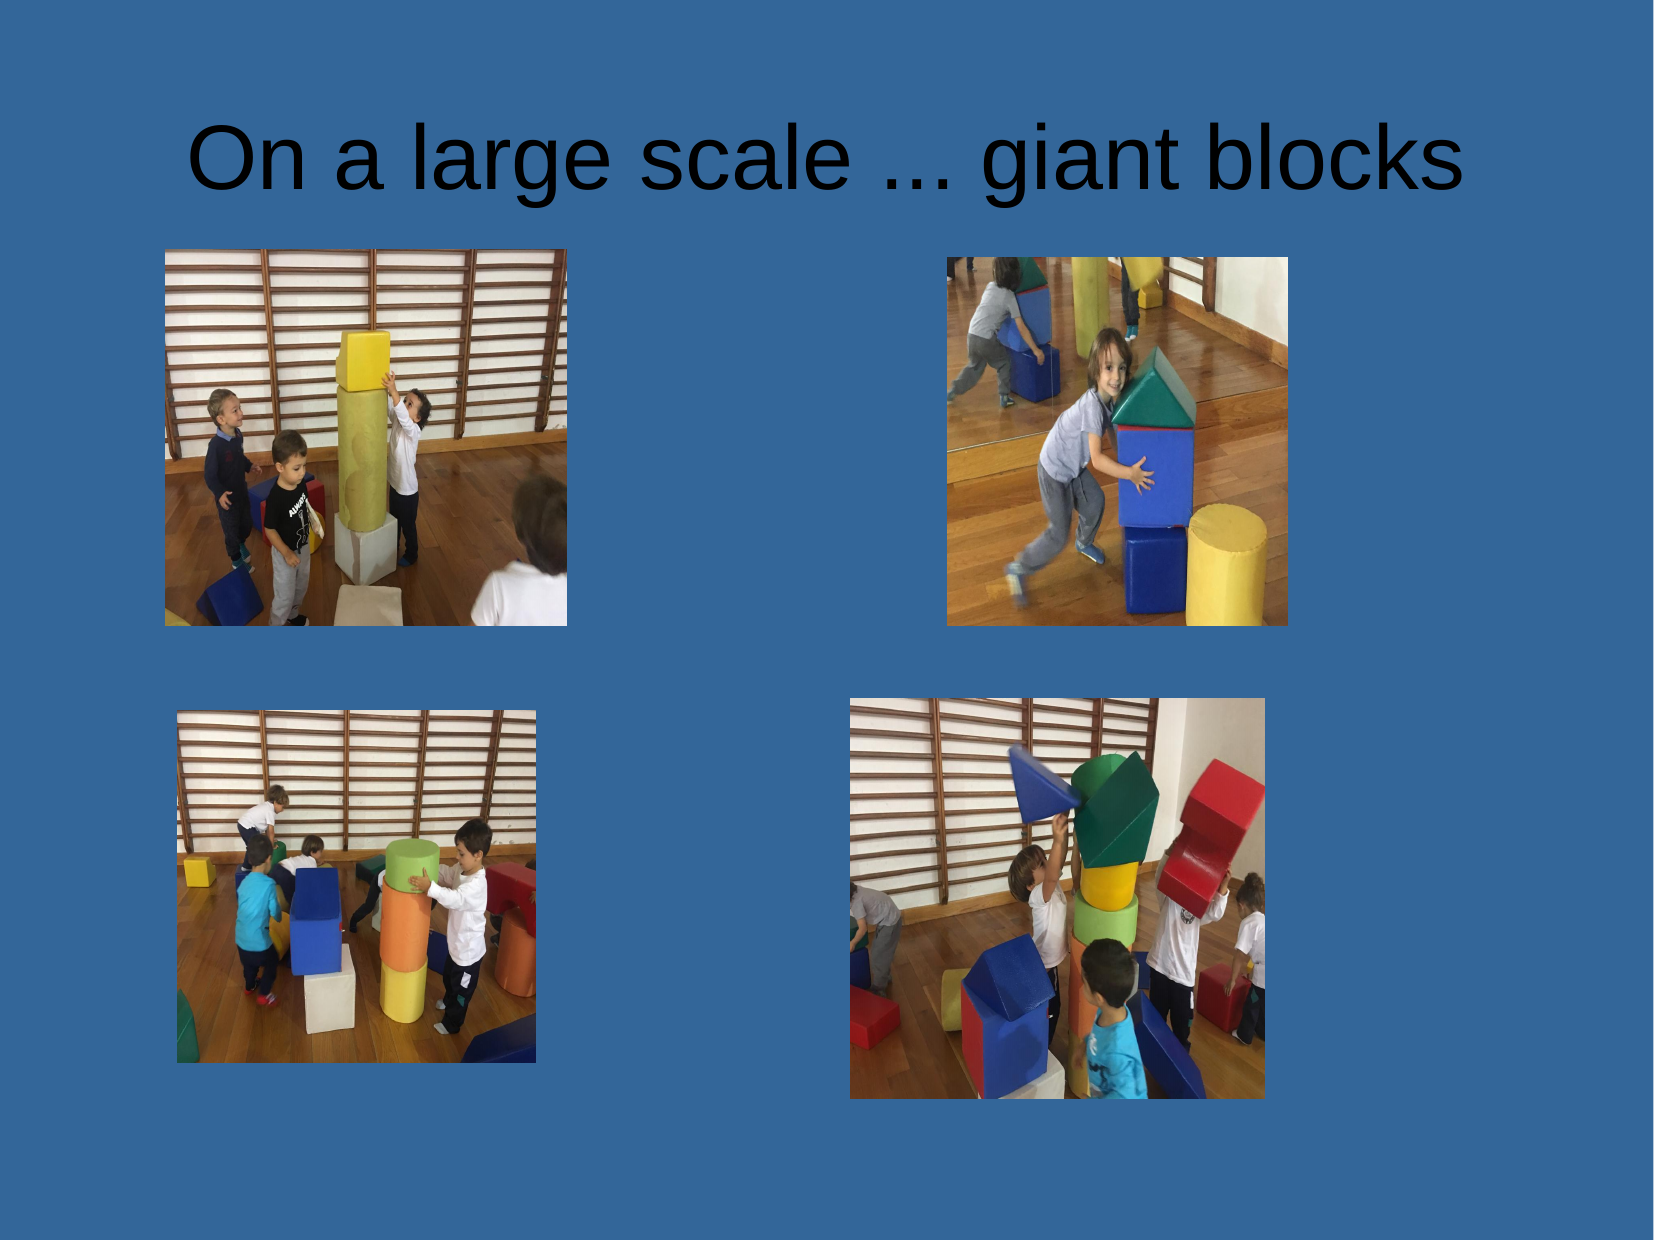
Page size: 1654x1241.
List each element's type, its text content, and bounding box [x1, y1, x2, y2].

title On a large scale ... giant blocks [82, 49, 1571, 257]
picture [165, 249, 567, 626]
picture [947, 257, 1288, 626]
picture [850, 698, 1265, 1099]
picture [177, 710, 536, 1063]
